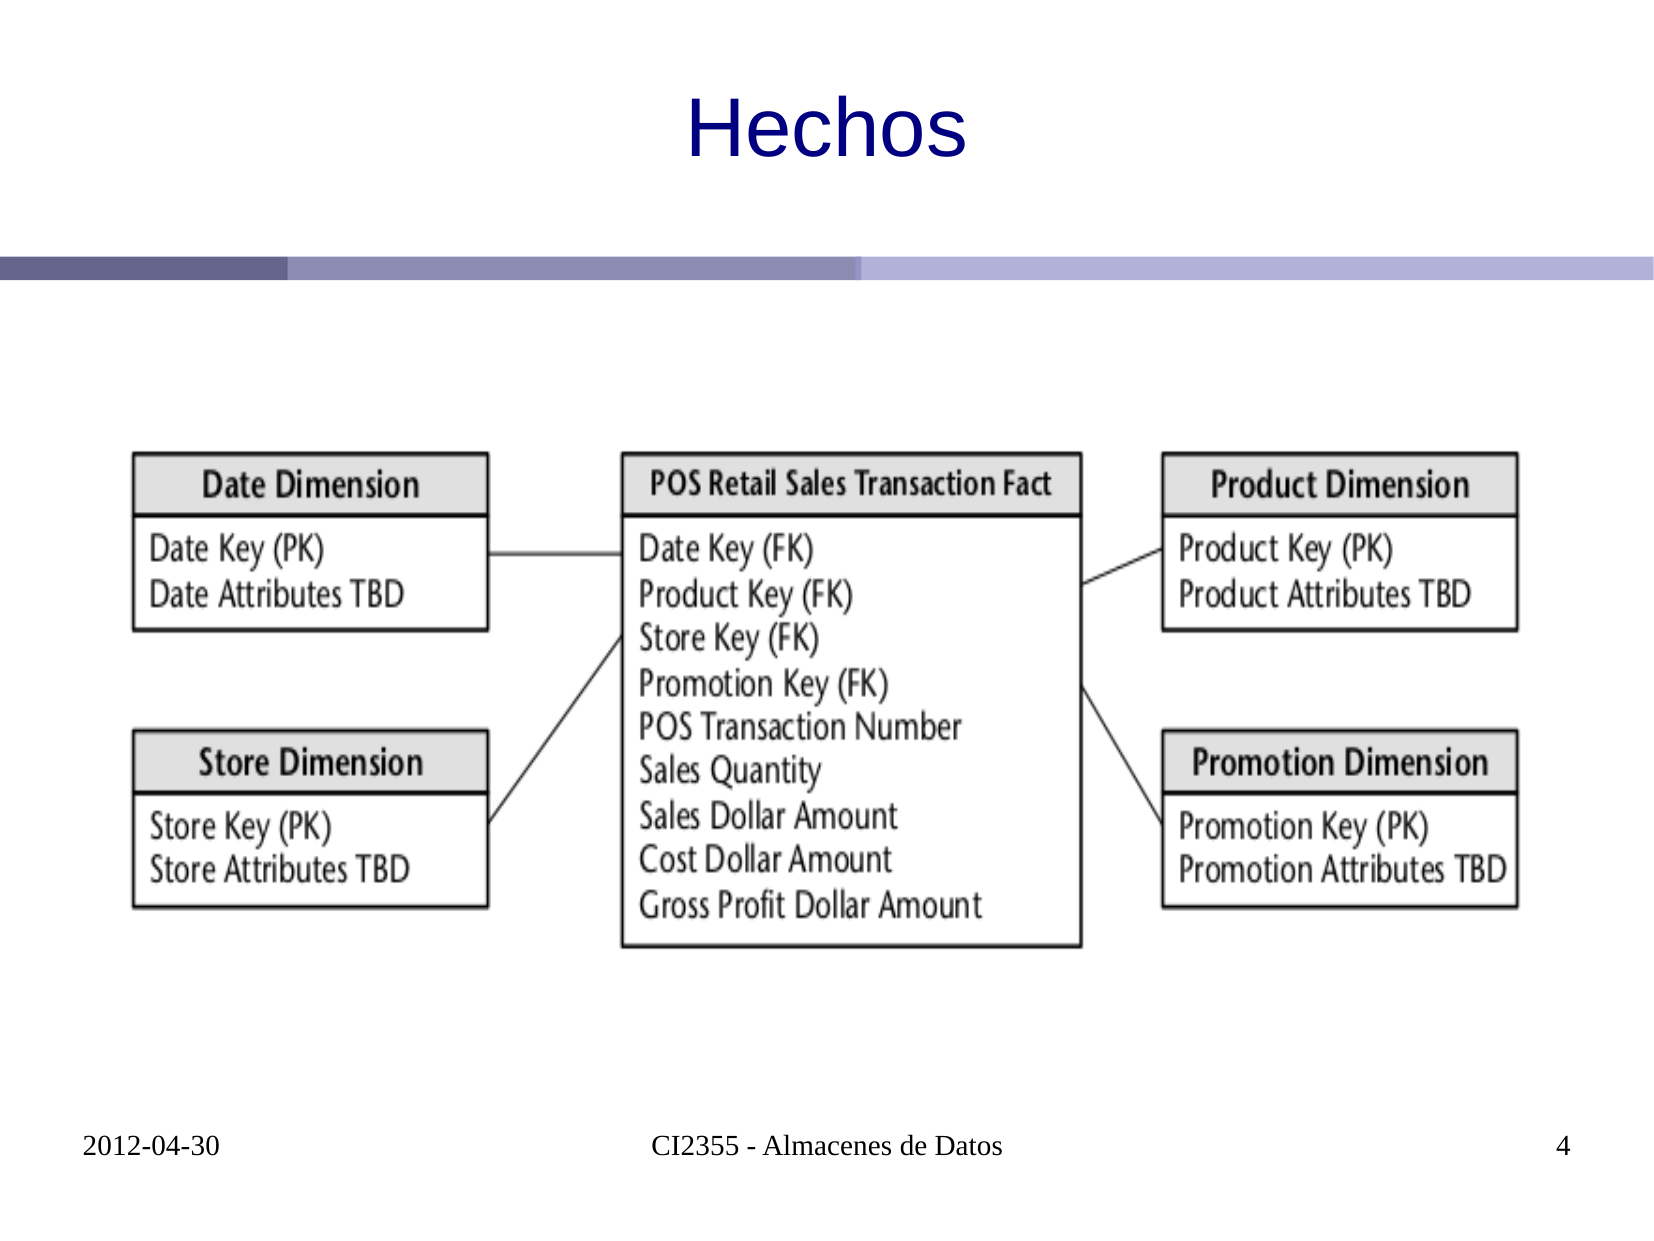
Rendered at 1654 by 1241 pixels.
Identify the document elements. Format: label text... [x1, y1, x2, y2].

picture [112, 432, 1541, 962]
title Hechos [0, 0, 1654, 257]
